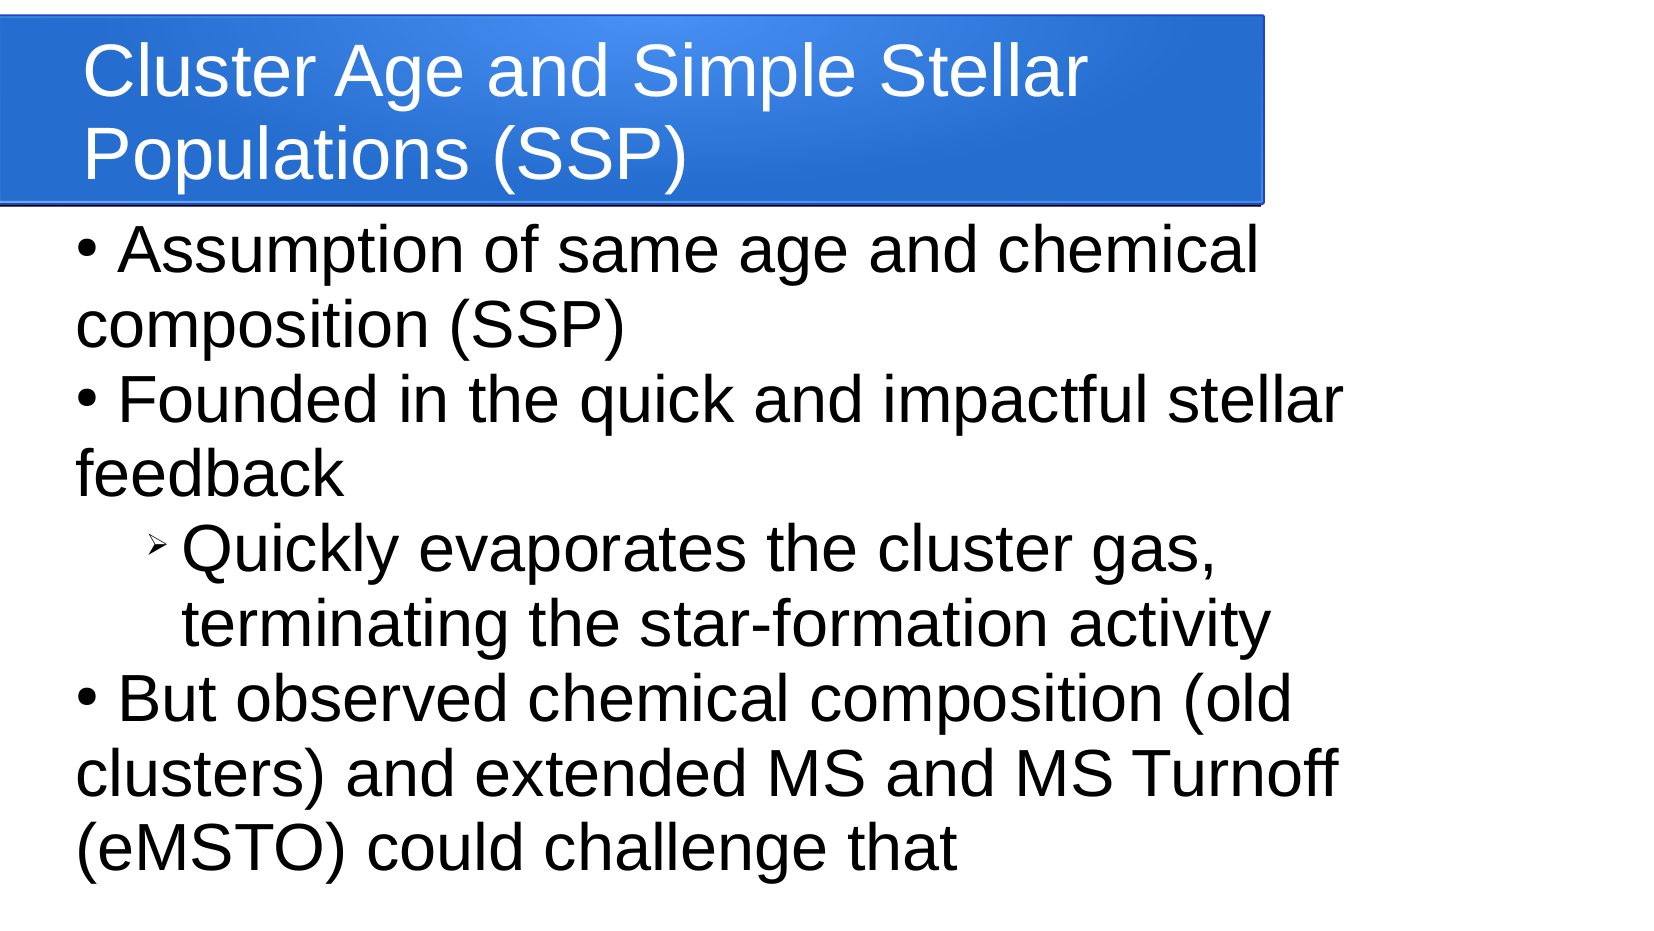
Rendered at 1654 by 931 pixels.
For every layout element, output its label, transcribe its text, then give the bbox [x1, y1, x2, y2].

title Cluster Age and Simple Stellar Populations (SSP) [82, 29, 1235, 196]
subtitle Assumption of same age and chemical composition (SSP) Founded in the quick and impactful stellar feedback Quickly evaporates the cluster gas, terminating the star-formation activity But observed chemical composition (old clusters) and extended MS and MS Turnoff (eMSTO) could challenge that [75, 212, 1564, 886]
